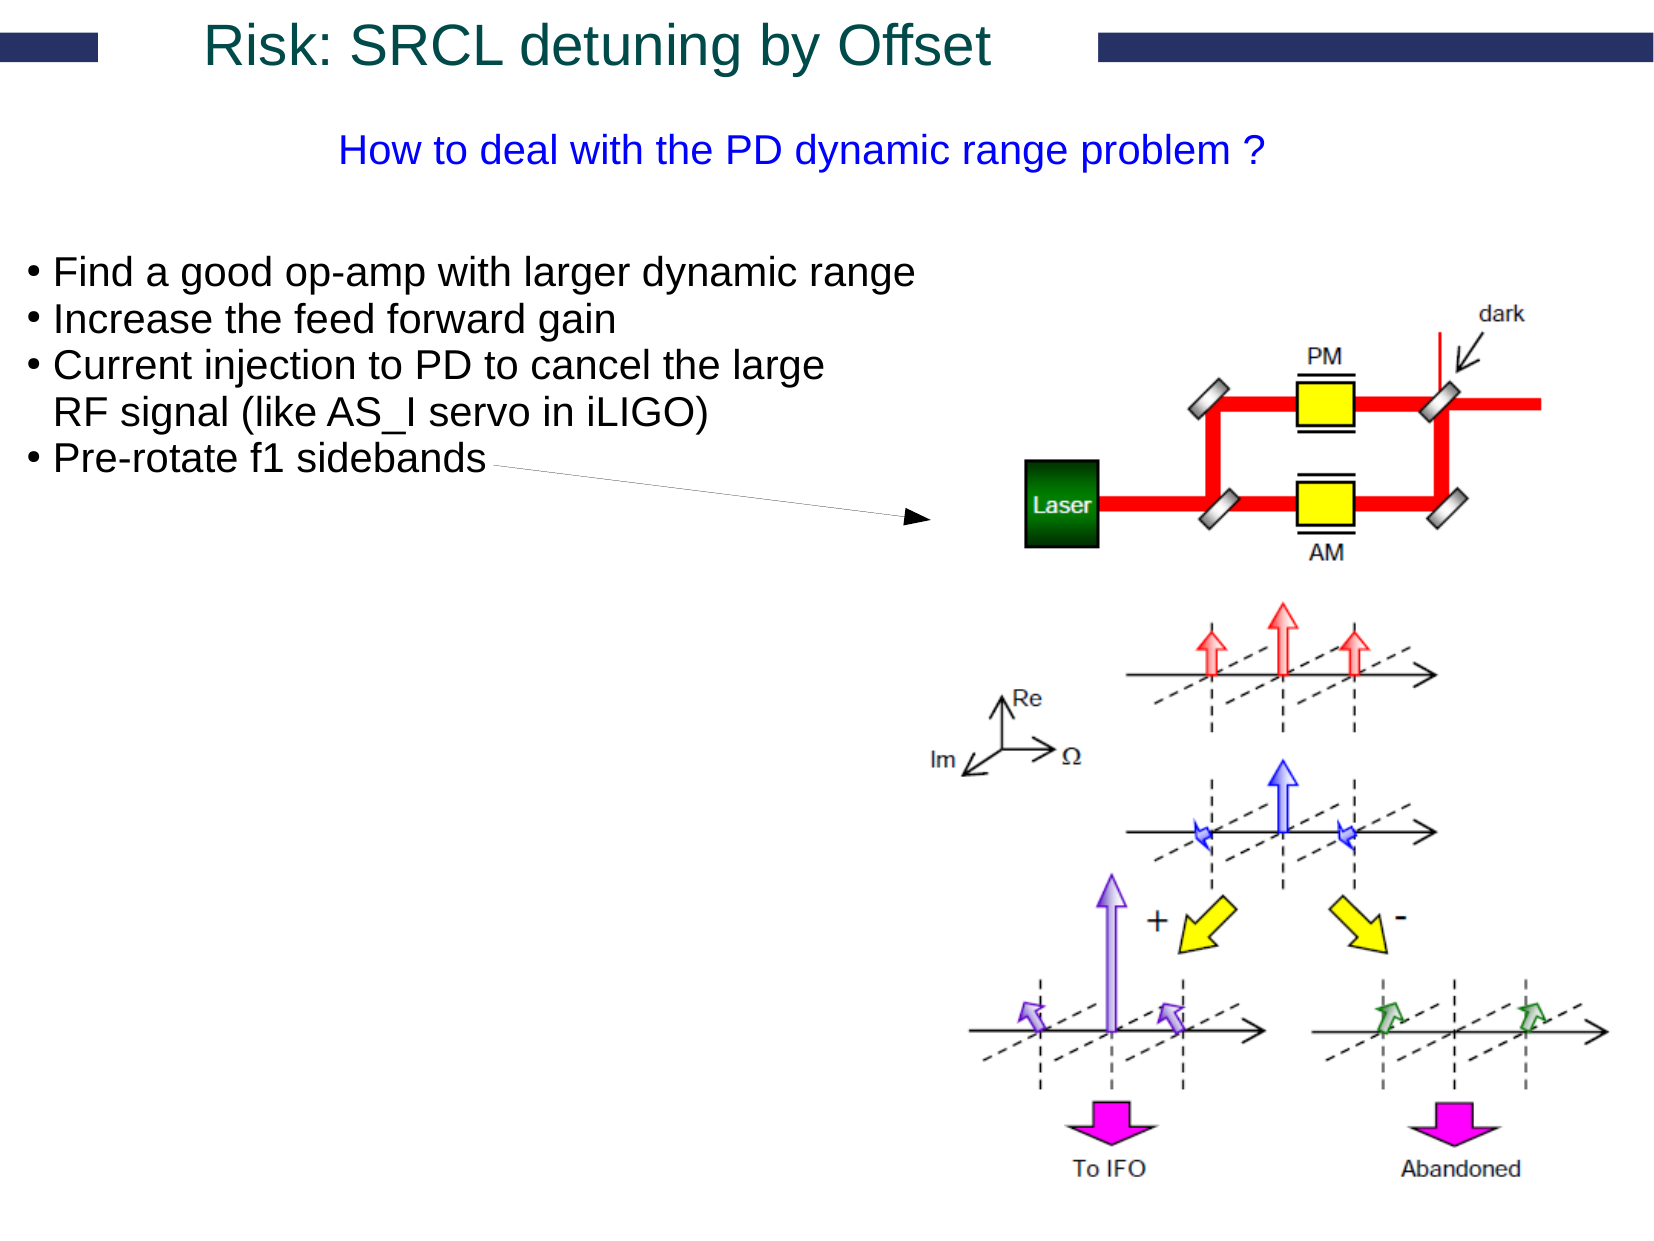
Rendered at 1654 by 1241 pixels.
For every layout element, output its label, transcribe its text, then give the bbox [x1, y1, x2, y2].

text_box How to deal with the PD dynamic range problem ? [323, 119, 1282, 182]
text_box Find a good op-amp with larger dynamic range Increase the feed forward gain Current injection to PD to cancel the large RF signal (like AS_I servo in iLIGO) Pre-rotate f1 sidebands [11, 241, 932, 489]
picture [905, 268, 1635, 1223]
title Risk: SRCL detuning by Offset [98, 12, 1099, 78]
